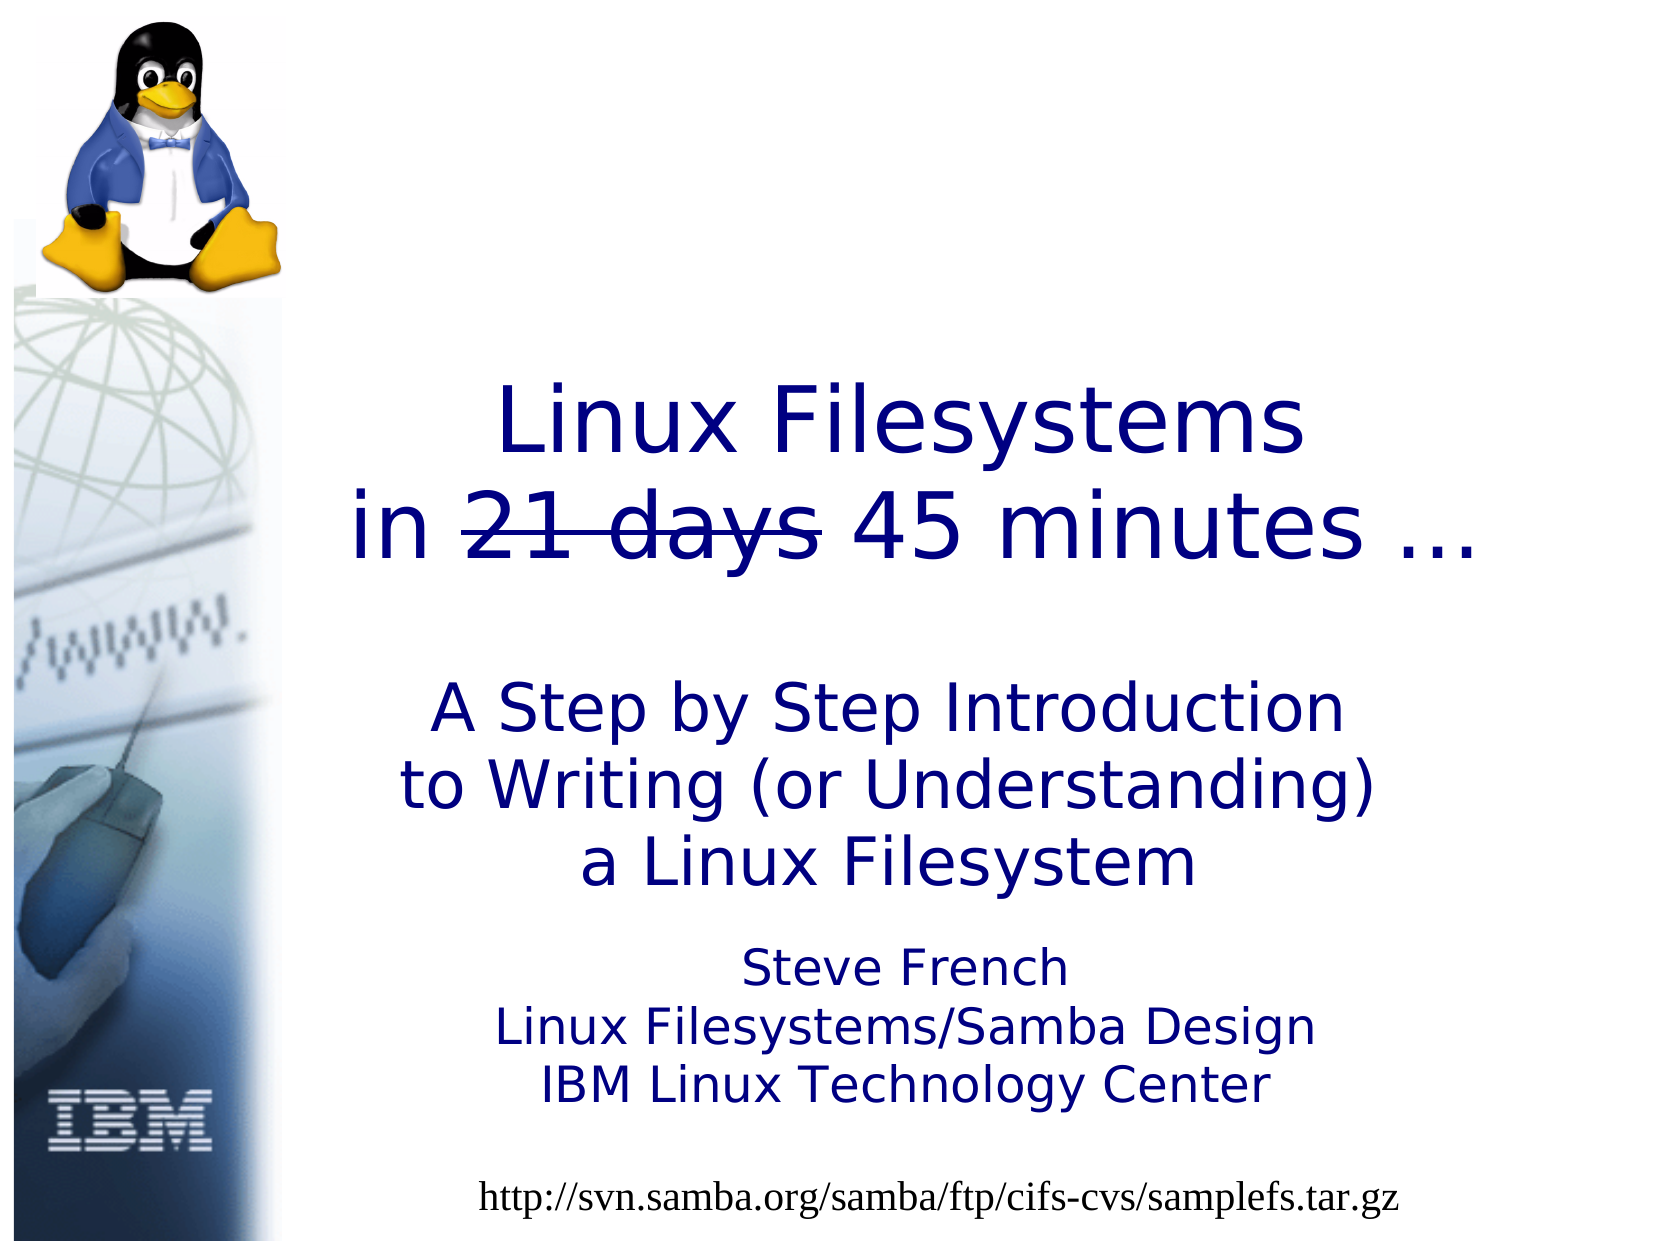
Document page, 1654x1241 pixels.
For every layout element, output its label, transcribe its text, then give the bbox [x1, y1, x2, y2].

text_box A Step by Step Introduction to Writing (or Understanding) a Linux Filesystem [388, 669, 1390, 902]
text_box Steve French Linux Filesystems/Samba Design IBM Linux Technology Center http://svn.samba.org/samba/ftp/cifs-cvs/samplefs.tar.gz [301, 939, 1511, 1221]
title Linux Filesystems in 21 days 45 minutes ... [271, 367, 1560, 581]
